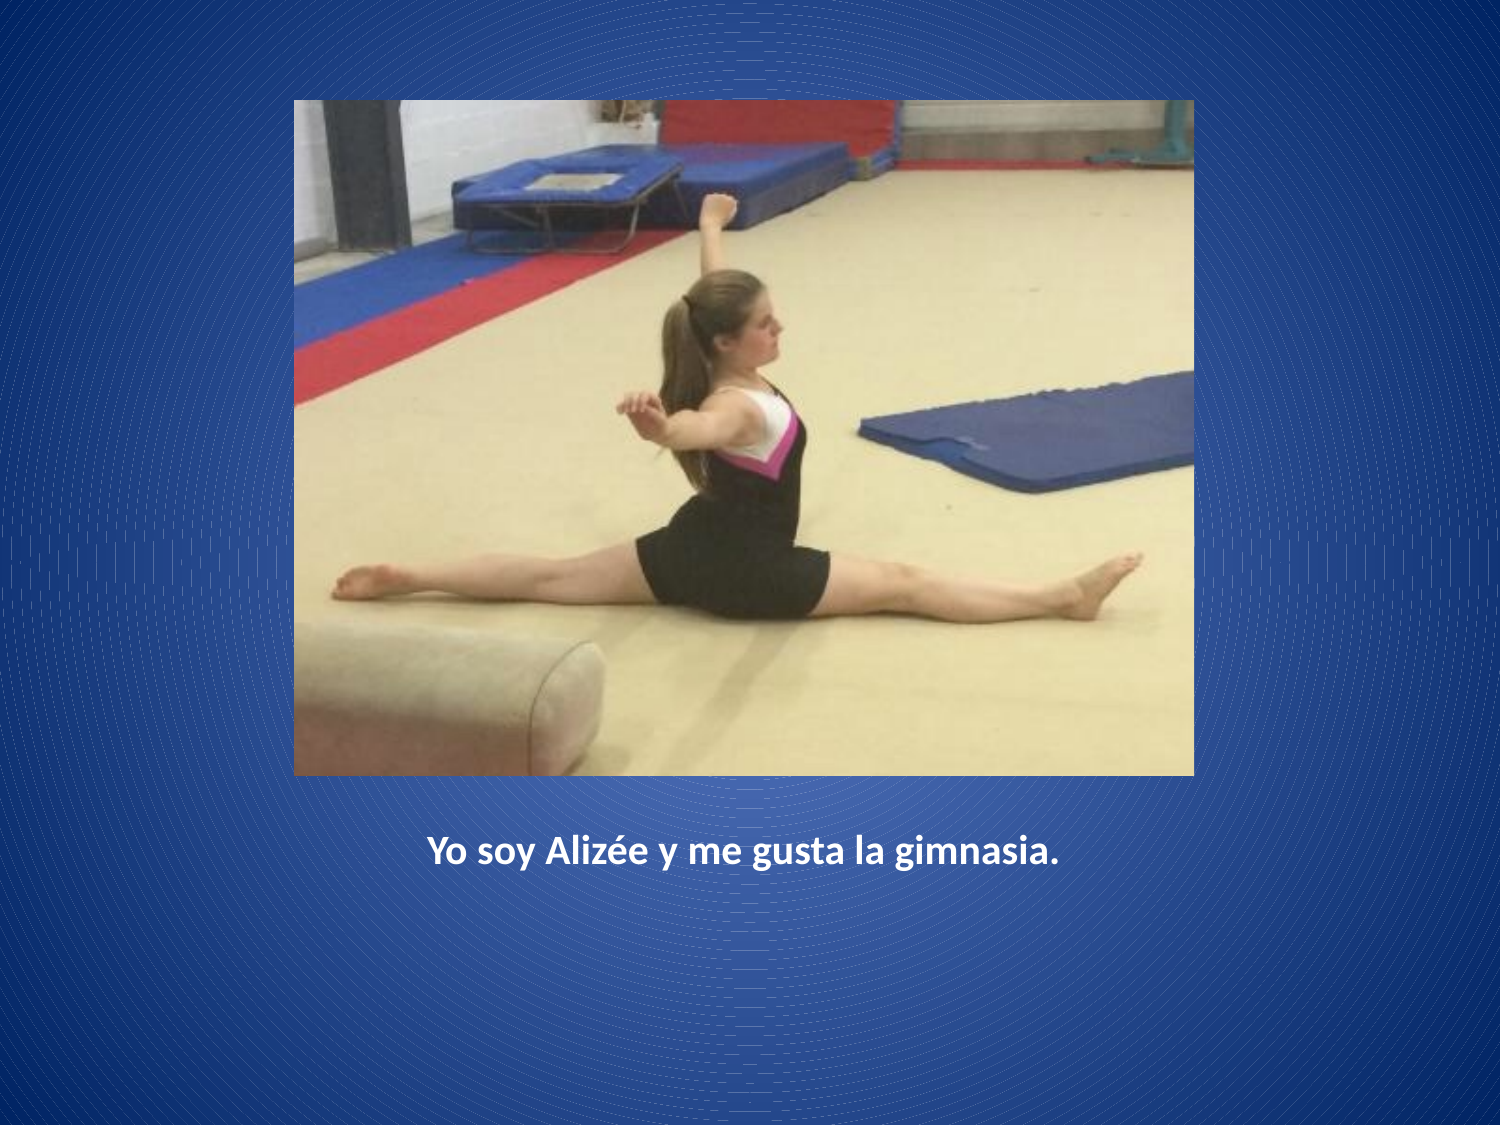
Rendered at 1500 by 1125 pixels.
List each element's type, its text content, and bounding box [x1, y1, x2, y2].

title Yo soy Alizée y me gusta la gimnasia. [294, 787, 1195, 881]
picture [294, 100, 1195, 776]
